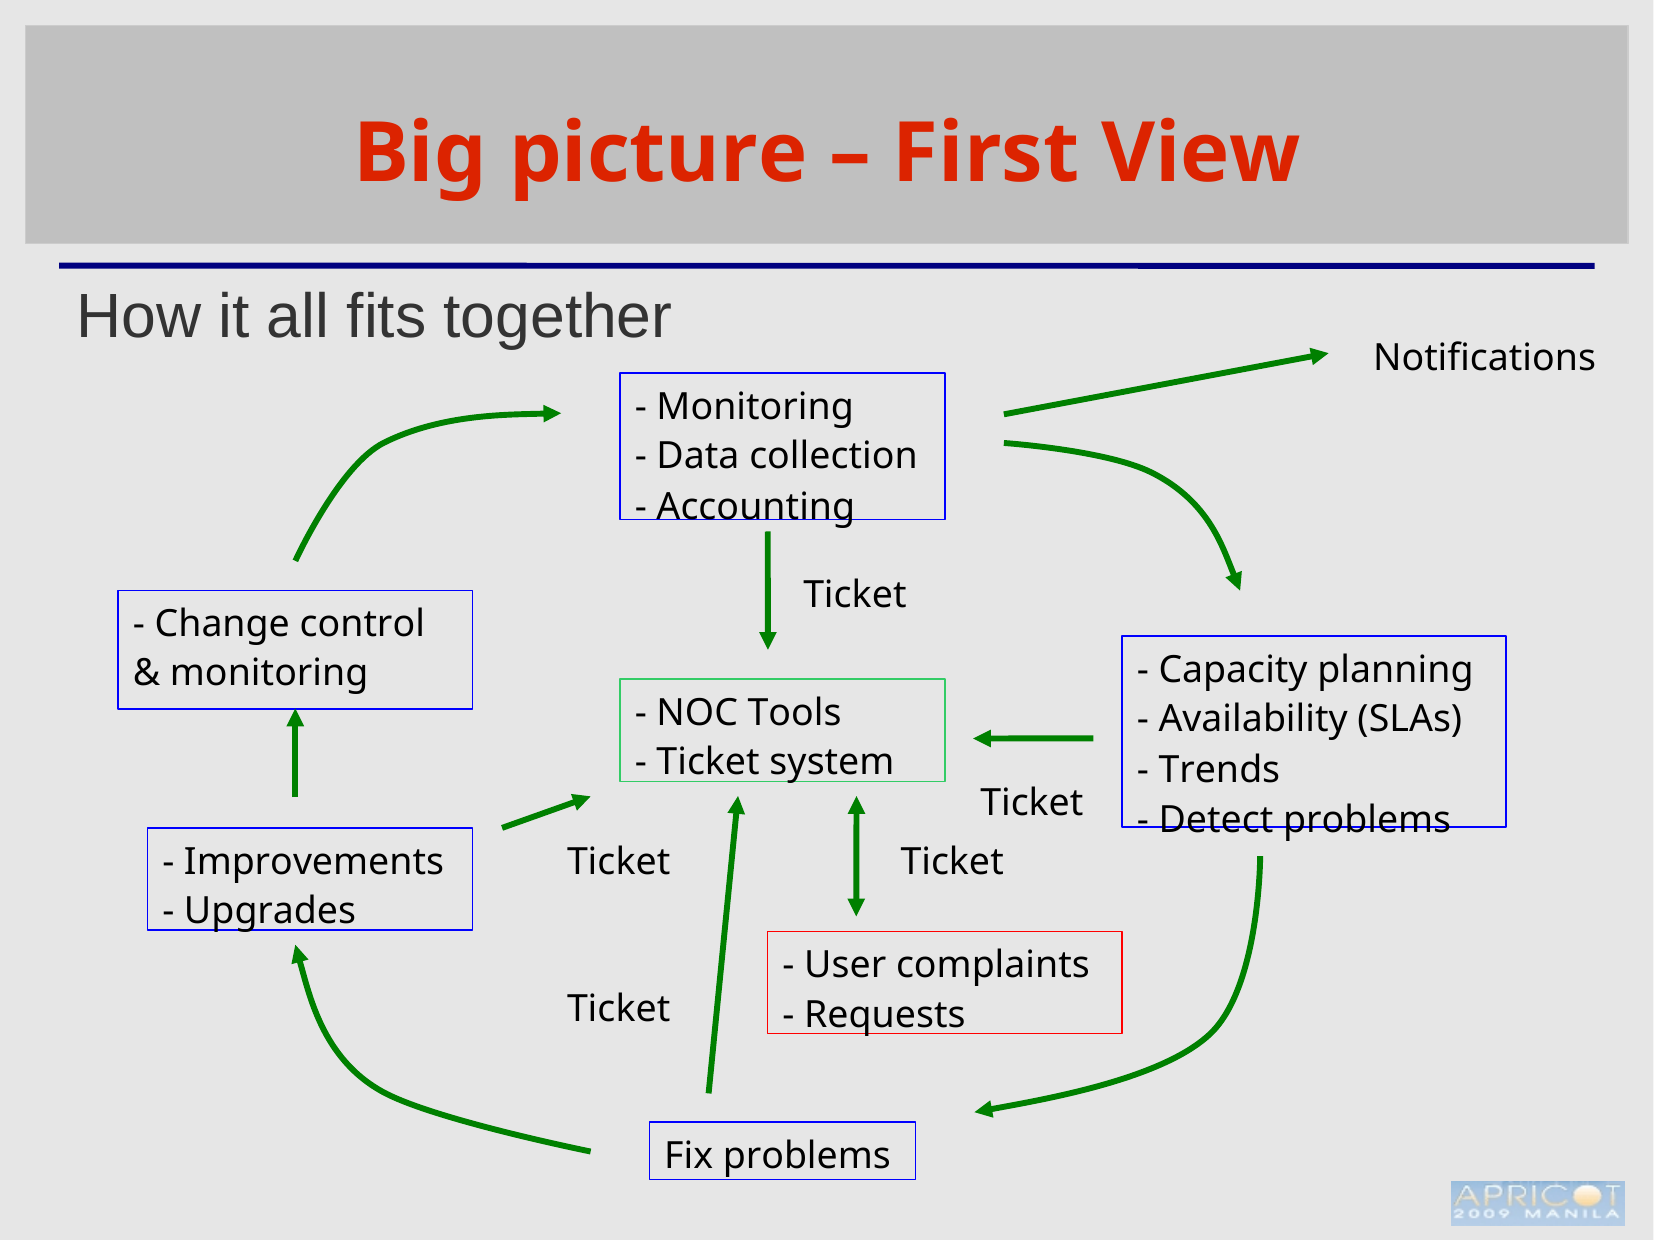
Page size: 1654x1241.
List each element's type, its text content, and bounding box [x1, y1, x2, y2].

text_box - Improvements - Upgrades [147, 828, 473, 931]
picture [1451, 1181, 1625, 1226]
list How it all fits together [59, 283, 1595, 361]
text_box Fix problems [649, 1122, 916, 1180]
text_box Ticket [885, 828, 1043, 886]
text_box - User complaints - Requests [767, 931, 1123, 1034]
text_box - NOC Tools - Ticket system [620, 679, 945, 782]
text_box - Capacity planning - Availability (SLAs)‏ - Trends - Detect problems [1122, 635, 1506, 827]
title Big picture – First View [121, 46, 1534, 254]
text_box Notifications [1358, 324, 1625, 383]
text_box Ticket [965, 768, 1123, 827]
text_box - Monitoring - Data collection - Accounting [620, 373, 945, 520]
text_box - Change control & monitoring [118, 590, 473, 709]
text_box Ticket [788, 560, 946, 619]
text_box Ticket [552, 975, 709, 1034]
text_box Ticket [552, 828, 709, 886]
